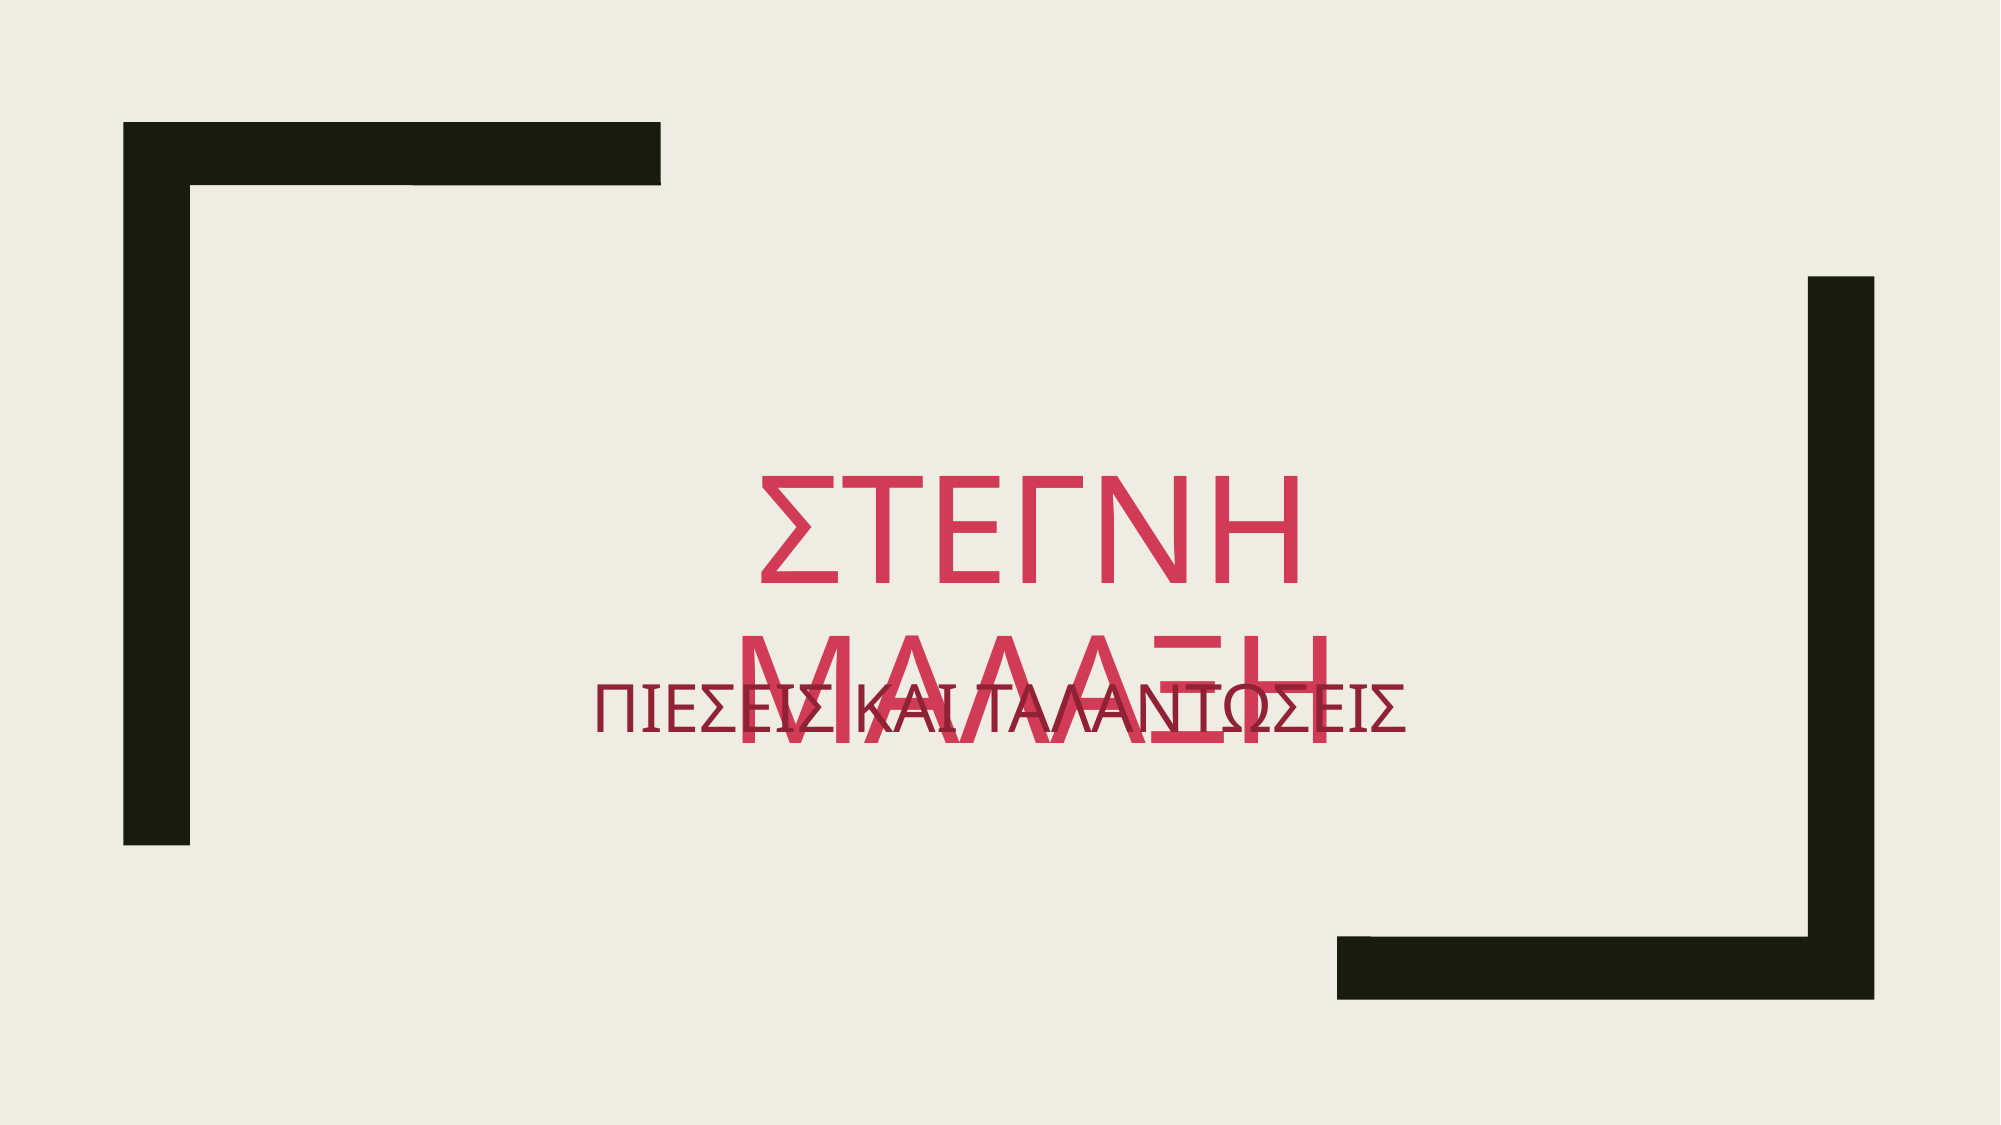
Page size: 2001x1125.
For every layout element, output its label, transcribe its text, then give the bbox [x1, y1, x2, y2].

title ΣΤΕΓΝΗ ΜΑΛΑΞΗ [425, 448, 1644, 649]
subtitle ΠΙΕΣΕΙΣ ΚΑΙ ΤΑΛΑΝΤΩΣΕΙΣ [439, 649, 1561, 828]
